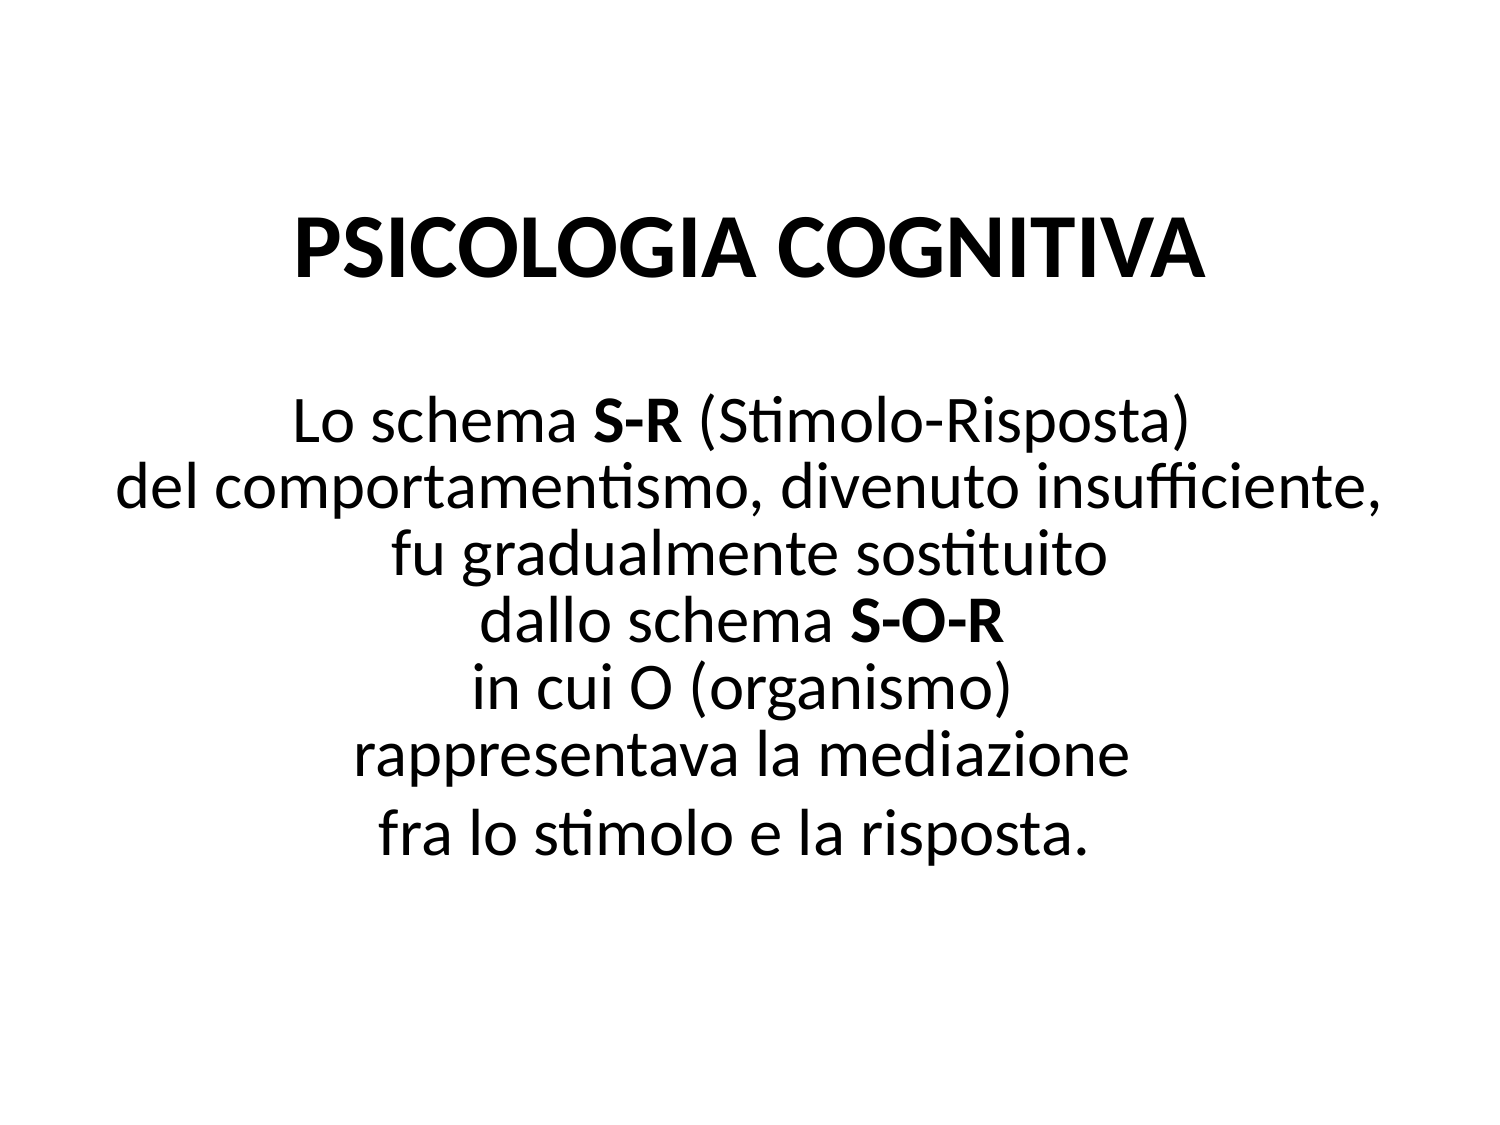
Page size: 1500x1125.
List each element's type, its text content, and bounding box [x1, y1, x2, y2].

title PSICOLOGIA COGNITIVA Lo schema S-R (Stimolo-Risposta) del comportamentismo, divenuto insufficiente, fu gradualmente sostituito dallo schema S-O-R in cui O (organismo) rappresentava la mediazione fra lo stimolo e la risposta. [75, 45, 1425, 1040]
